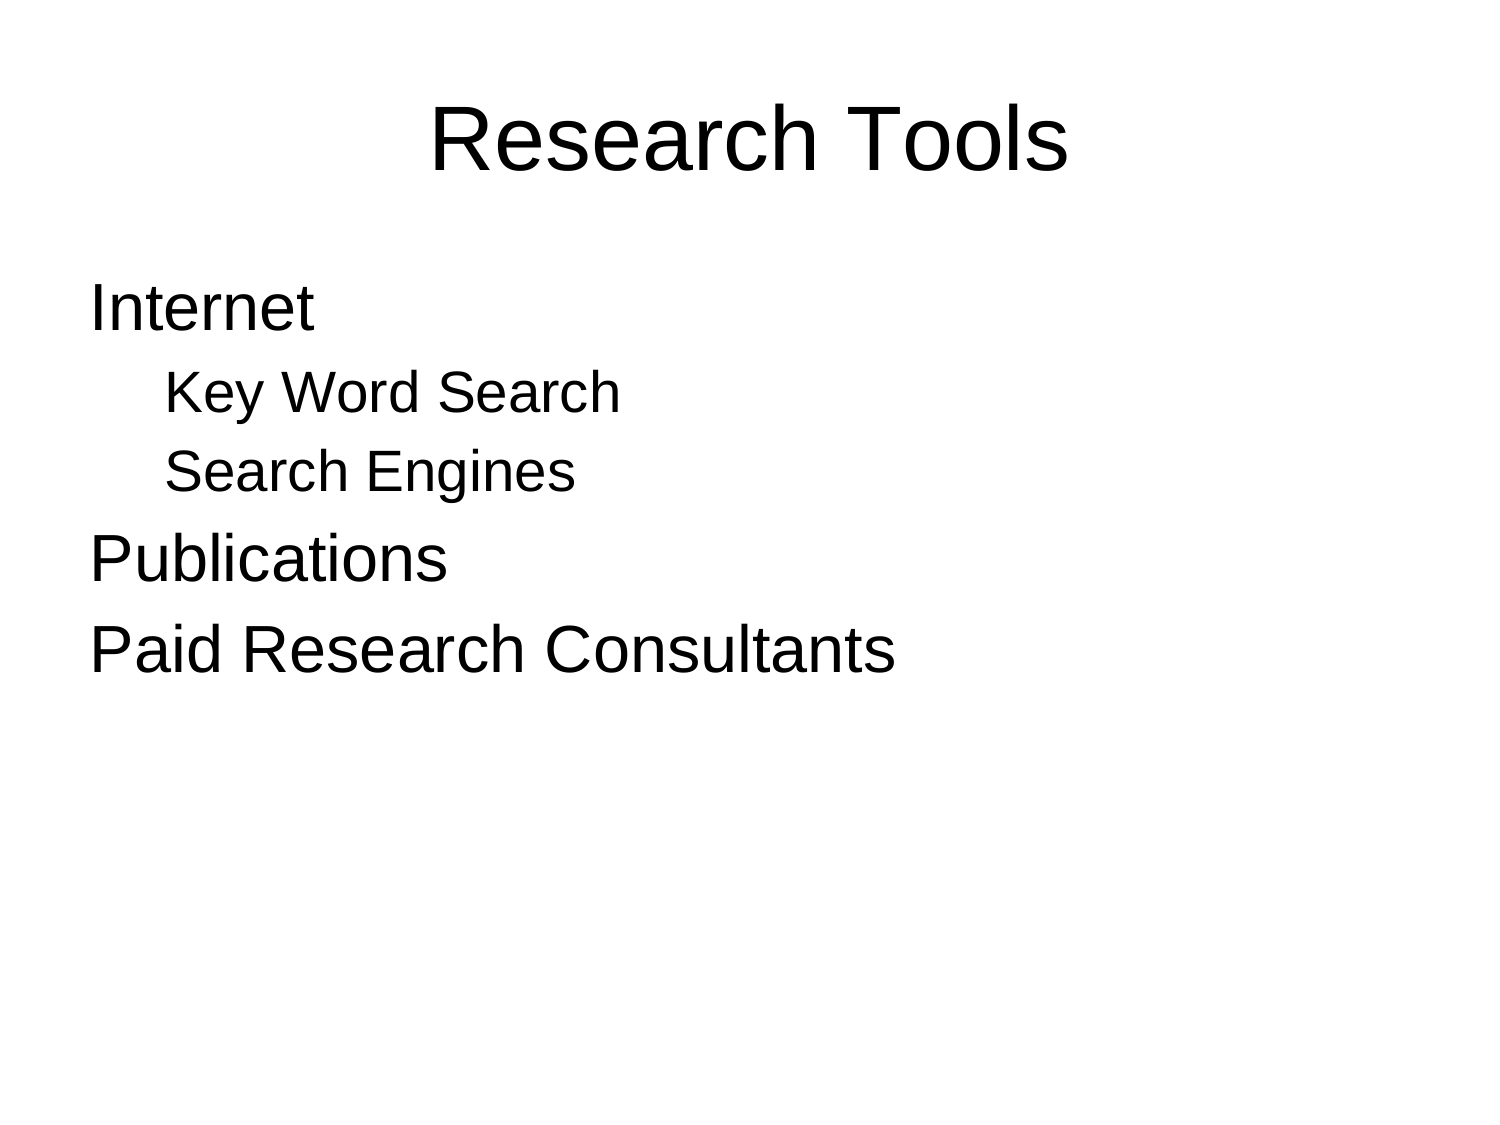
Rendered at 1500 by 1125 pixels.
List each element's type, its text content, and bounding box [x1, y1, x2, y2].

title Research Tools [75, 45, 1426, 233]
list Internet Key Word Search Search Engines Publications Paid Research Consultants [75, 262, 1426, 1006]
